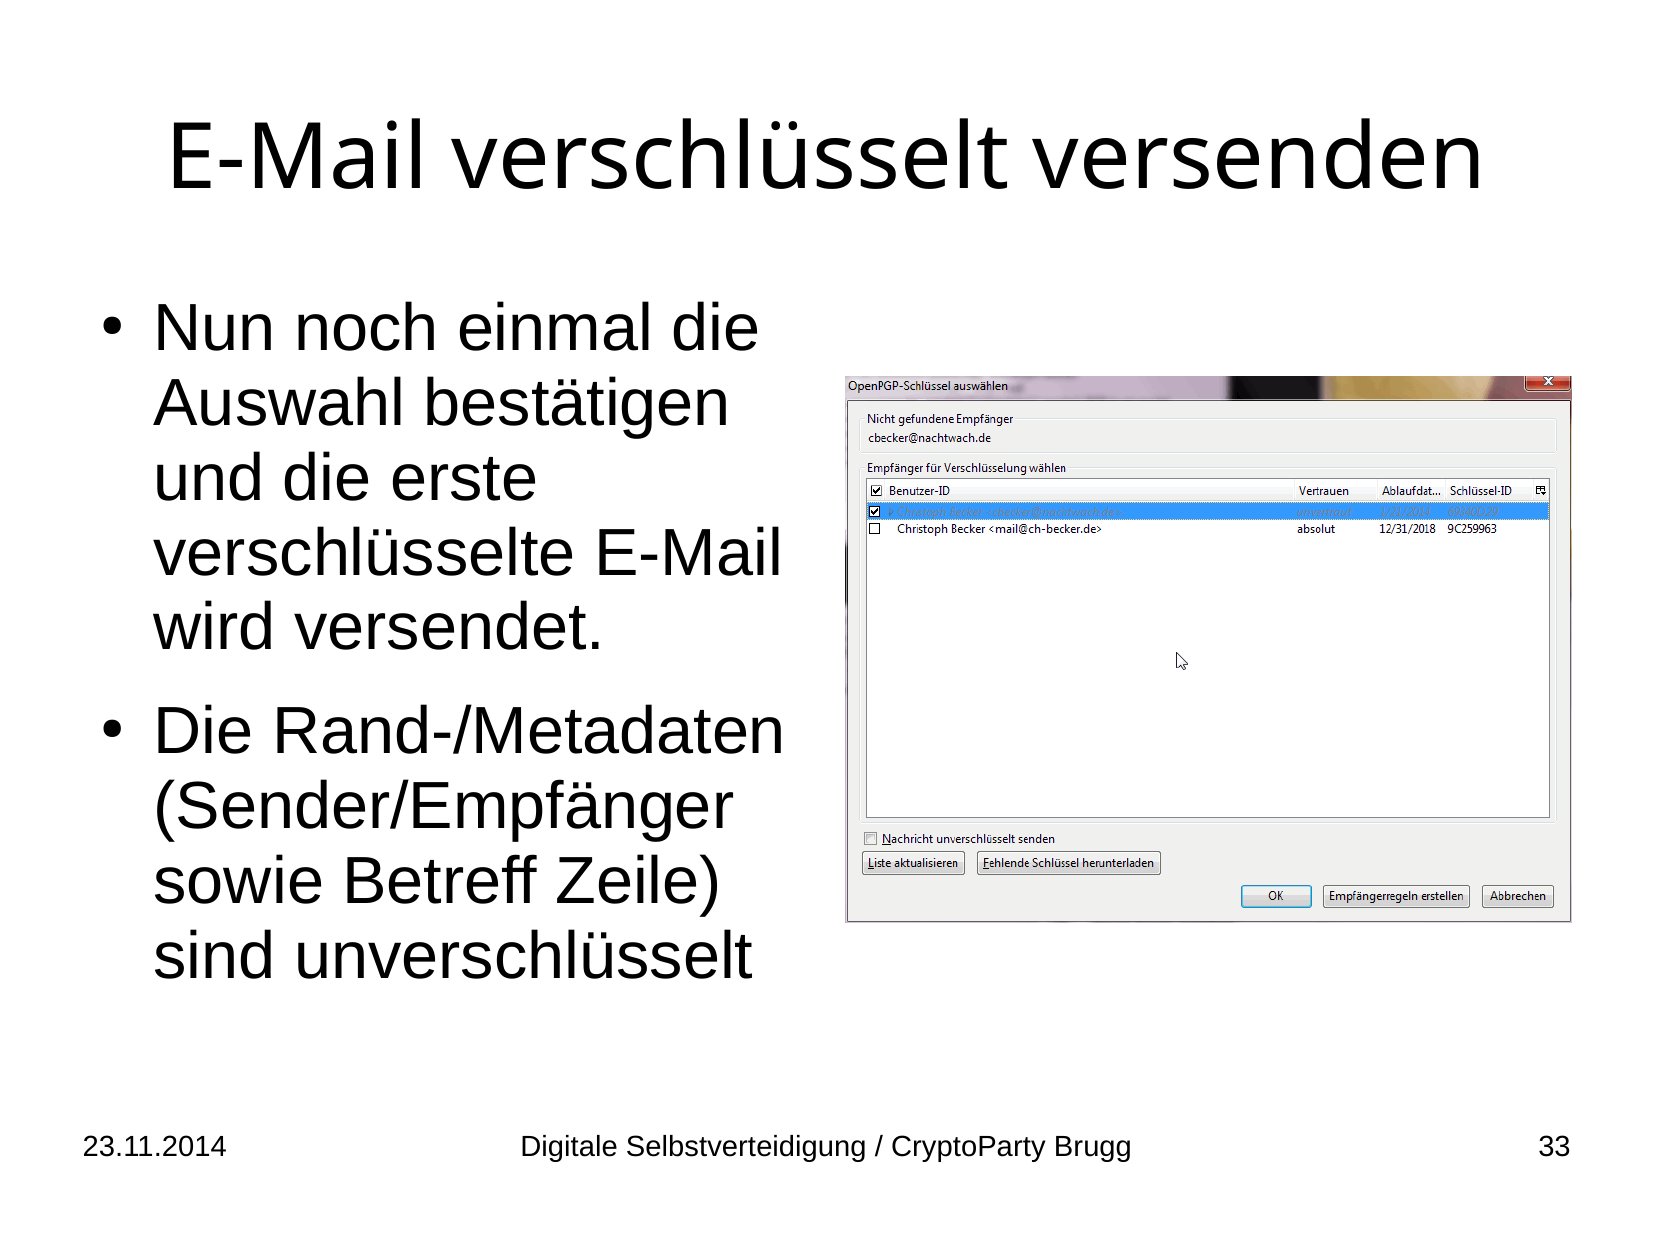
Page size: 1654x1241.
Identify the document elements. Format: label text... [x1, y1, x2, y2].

title E-Mail verschlüsselt versenden [82, 49, 1571, 257]
picture [845, 376, 1572, 923]
list Nun noch einmal die Auswahl bestätigen und die erste verschlüsselte E-Mail wird versendet. Die Rand-/Metadaten (Sender/Empfänger sowie Betreff Zeile) sind unverschlüsselt [82, 290, 809, 1010]
